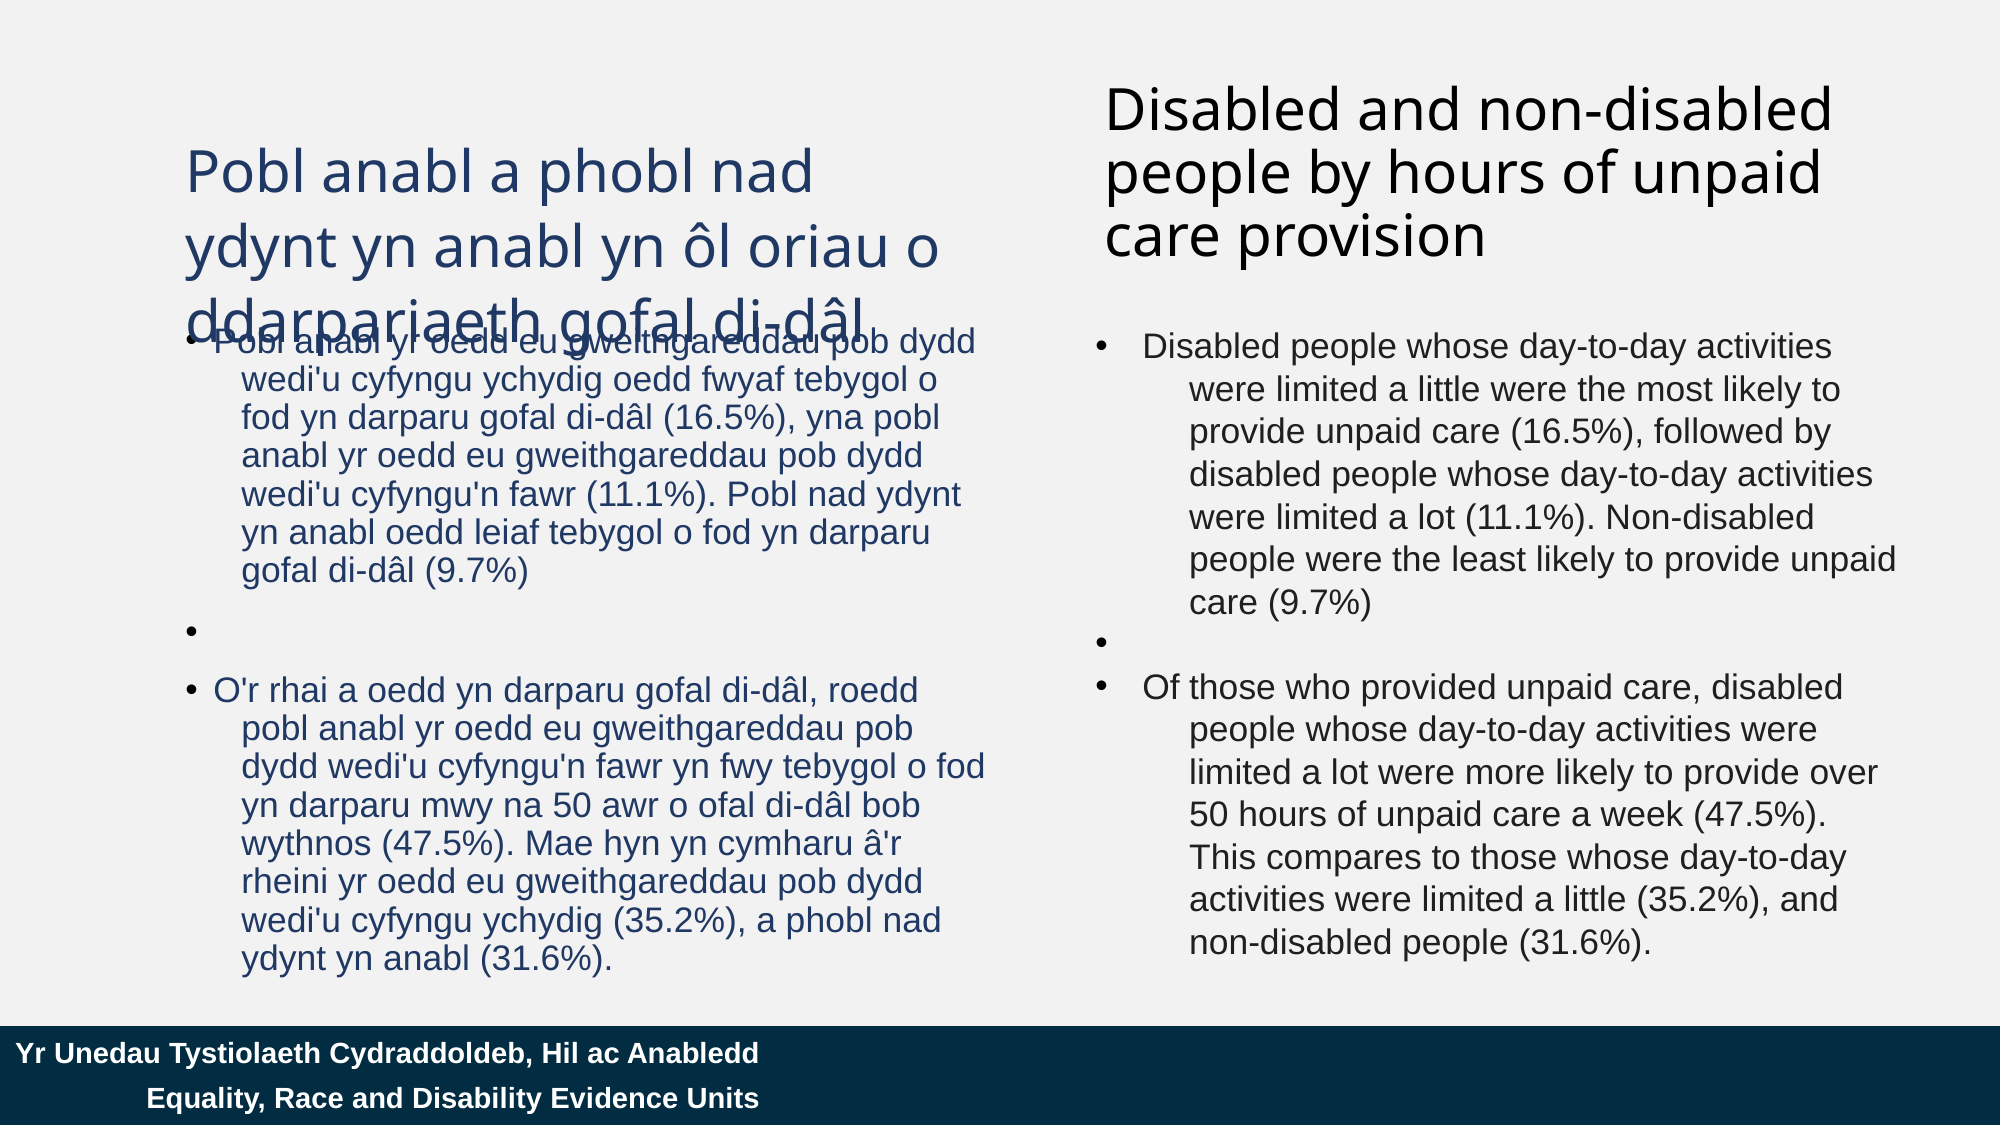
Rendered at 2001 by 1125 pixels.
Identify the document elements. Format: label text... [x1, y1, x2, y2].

text_box Disabled and non-disabled people by hours of unpaid care provision [1089, 0, 1851, 277]
title Pobl anabl a phobl nad ydynt yn anabl yn ôl oriau o ddarpariaeth gofal di-dâl [170, 122, 969, 300]
text_box Yr Unedau Tystiolaeth Cydraddoldeb, Hil ac Anabledd Equality, Race and Disability Evidence Units [0, 1026, 2000, 1125]
subtitle Pobl anabl yr oedd eu gweithgareddau pob dydd wedi'u cyfyngu ychydig oedd fwyaf tebygol o fod yn darparu gofal di-dâl (16.5%), yna pobl anabl yr oedd eu gweithgareddau pob dydd wedi'u cyfyngu'n fawr (11.1%). Pobl nad ydynt yn anabl oedd leiaf tebygol o fod yn darparu gofal di-dâl (9.7%) O'r rhai a oedd yn darparu gofal di-dâl, roedd pobl anabl yr oedd eu gweithgareddau pob dydd wedi'u cyfyngu'n fawr yn fwy tebygol o fod yn darparu mwy na 50 awr o ofal di-dâl bob wythnos (47.5%). Mae hyn yn cymharu â'r rheini yr oedd eu gweithgareddau pob dydd wedi'u cyfyngu ychydig (35.2%), a phobl nad ydynt yn anabl (31.6%). [170, 314, 1011, 1027]
text_box Disabled people whose day-to-day activities were limited a little were the most likely to provide unpaid care (16.5%), followed by disabled people whose day-to-day activities were limited a lot (11.1%). Non-disabled people were the least likely to provide unpaid care (9.7%) Of those who provided unpaid care, disabled people whose day-to-day activities were limited a lot were more likely to provide over 50 hours of unpaid care a week (47.5%). This compares to those whose day-to-day activities were limited a little (35.2%), and non-disabled people (31.6%). [1080, 316, 1915, 975]
